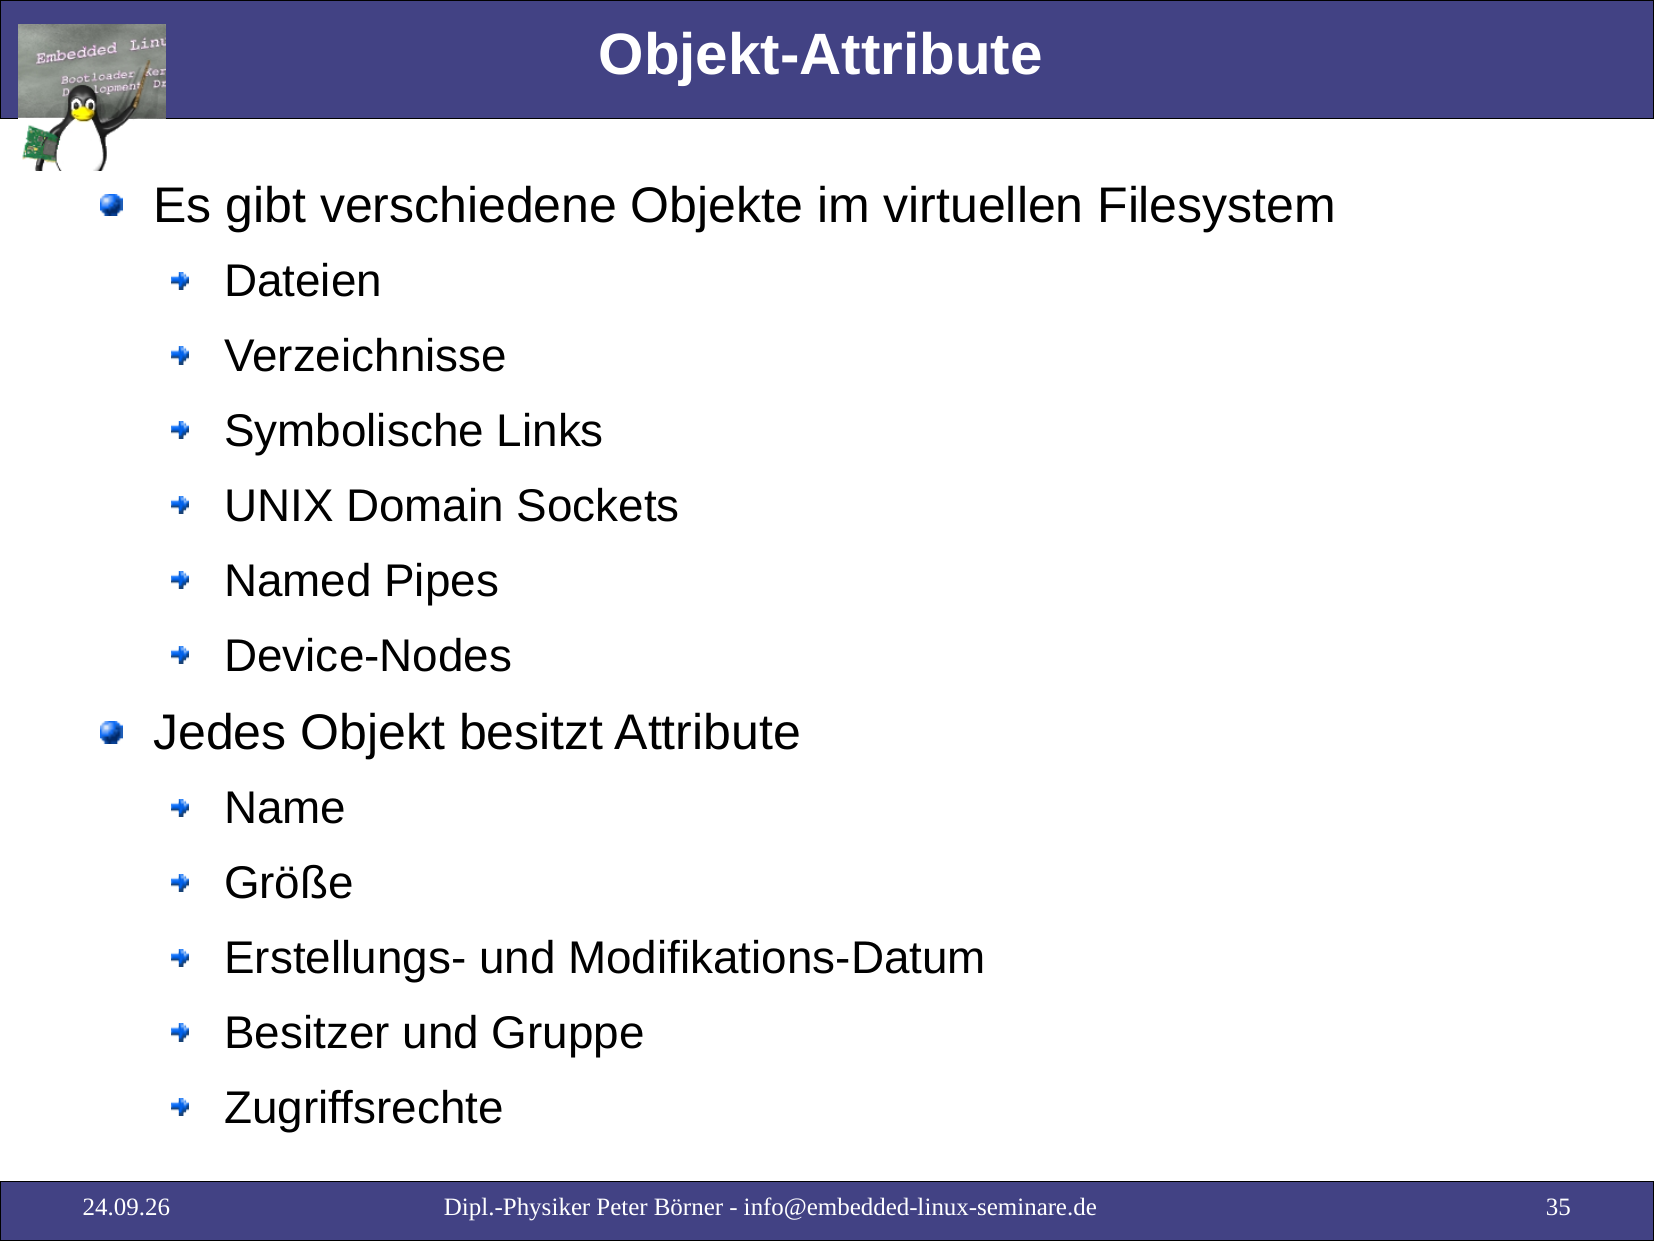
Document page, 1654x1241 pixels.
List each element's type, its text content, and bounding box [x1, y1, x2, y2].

picture [18, 24, 166, 171]
list Es gibt verschiedene Objekte im virtuellen Filesystem Dateien Verzeichnisse Symbolische Links UNIX Domain Sockets Named Pipes Device-Nodes Jedes Objekt besitzt Attribute Name Größe Erstellungs- und Modifikations-Datum Besitzer und Gruppe Zugriffsrechte [82, 177, 1571, 1149]
title Objekt-Attribute [76, 19, 1565, 89]
